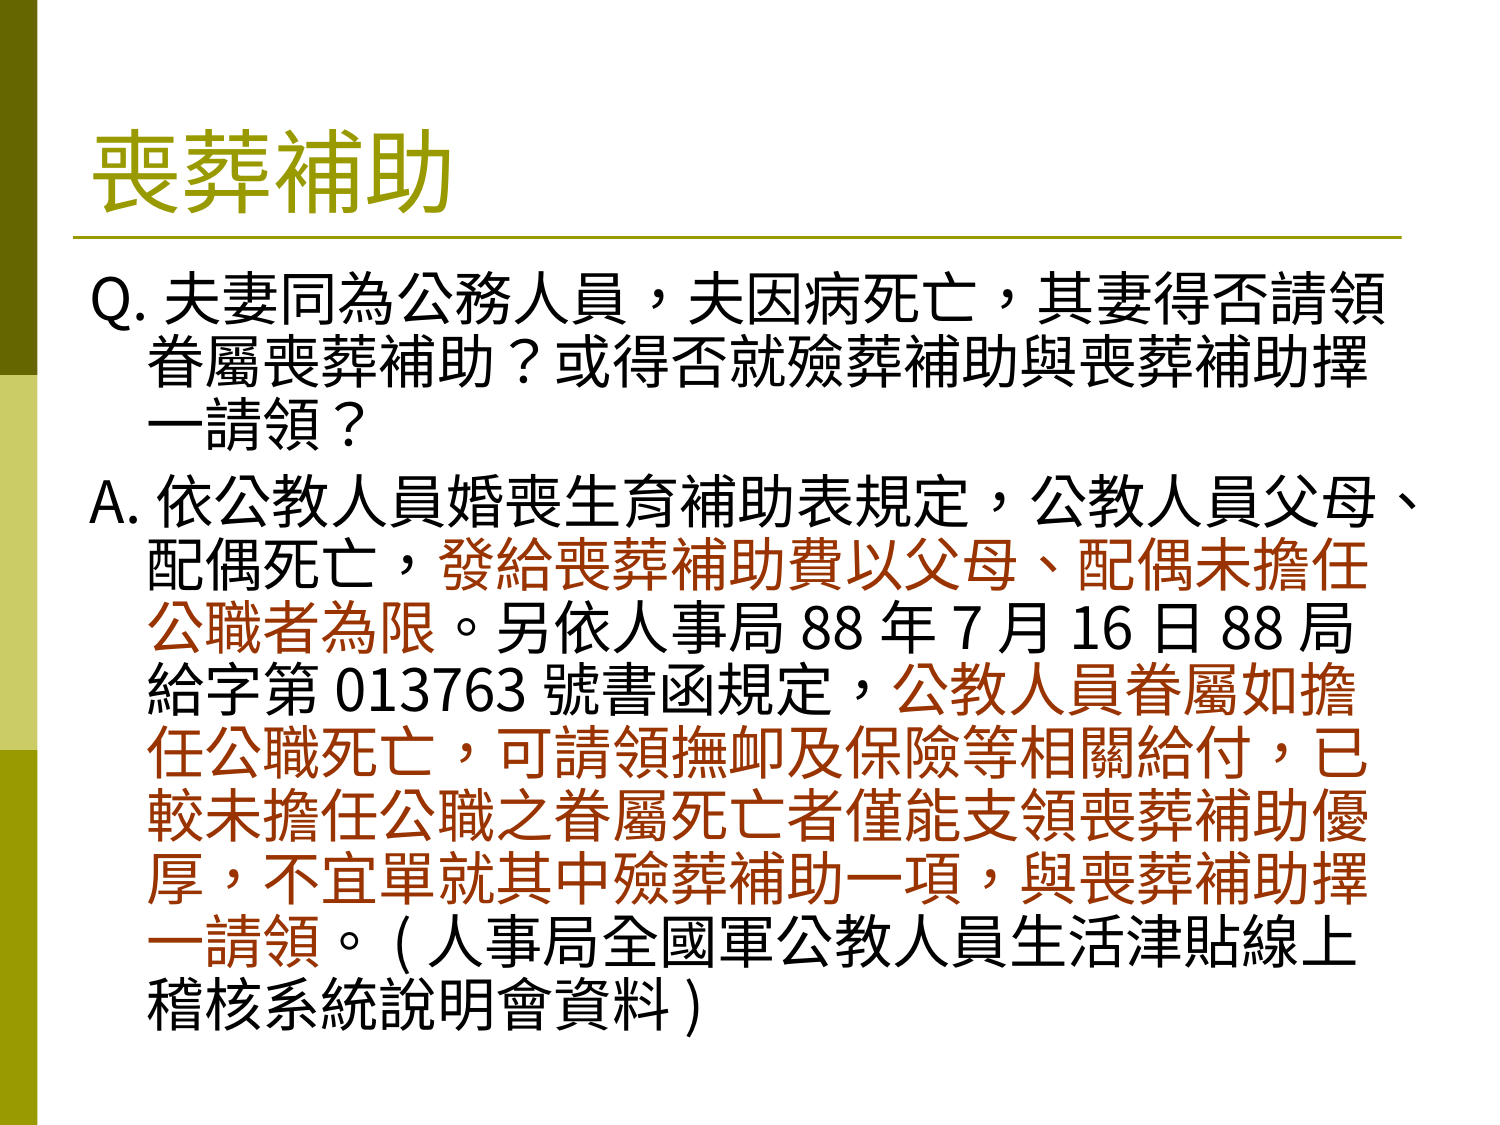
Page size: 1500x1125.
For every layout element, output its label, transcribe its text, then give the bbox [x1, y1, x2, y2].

title 喪葬補助 [75, 45, 1426, 233]
list Q.夫妻同為公務人員，夫因病死亡，其妻得否請領眷屬喪葬補助？或得否就殮葬補助與喪葬補助擇一請領？ A.依公教人員婚喪生育補助表規定，公教人員父母、配偶死亡，發給喪葬補助費以父母、配偶未擔任公職者為限。另依人事局88年7月16日88局給字第013763號書函規定，公教人員眷屬如擔任公職死亡，可請領撫卹及保險等相關給付，已較未擔任公職之眷屬死亡者僅能支領喪葬補助優厚，不宜單就其中殮葬補助一項，與喪葬補助擇一請領。(人事局全國軍公教人員生活津貼線上稽核系統說明會資料) [75, 262, 1426, 1094]
